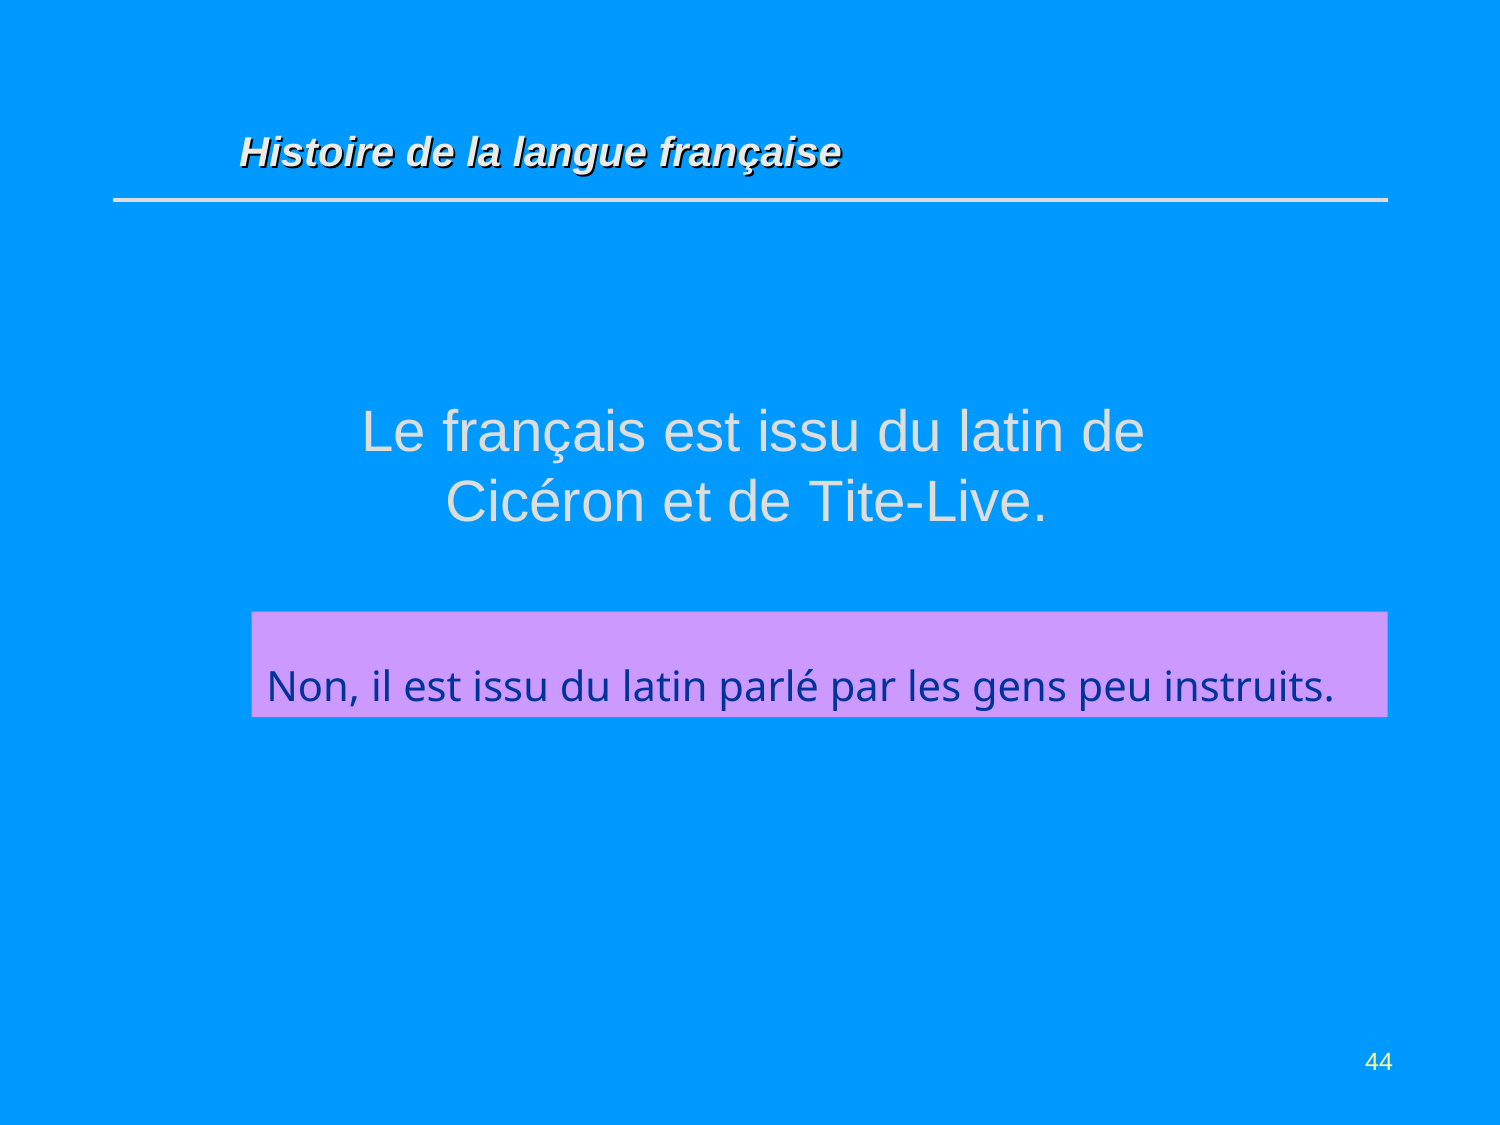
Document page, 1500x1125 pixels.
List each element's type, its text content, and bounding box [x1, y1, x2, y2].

text_box Non, il est issu du latin parlé par les gens peu instruits. [251, 611, 1388, 718]
text_box Histoire de la langue française [224, 116, 858, 183]
text_box Le français est issu du latin de Cicéron et de Tite-Live. Vrai / Faux ? [323, 385, 1186, 611]
